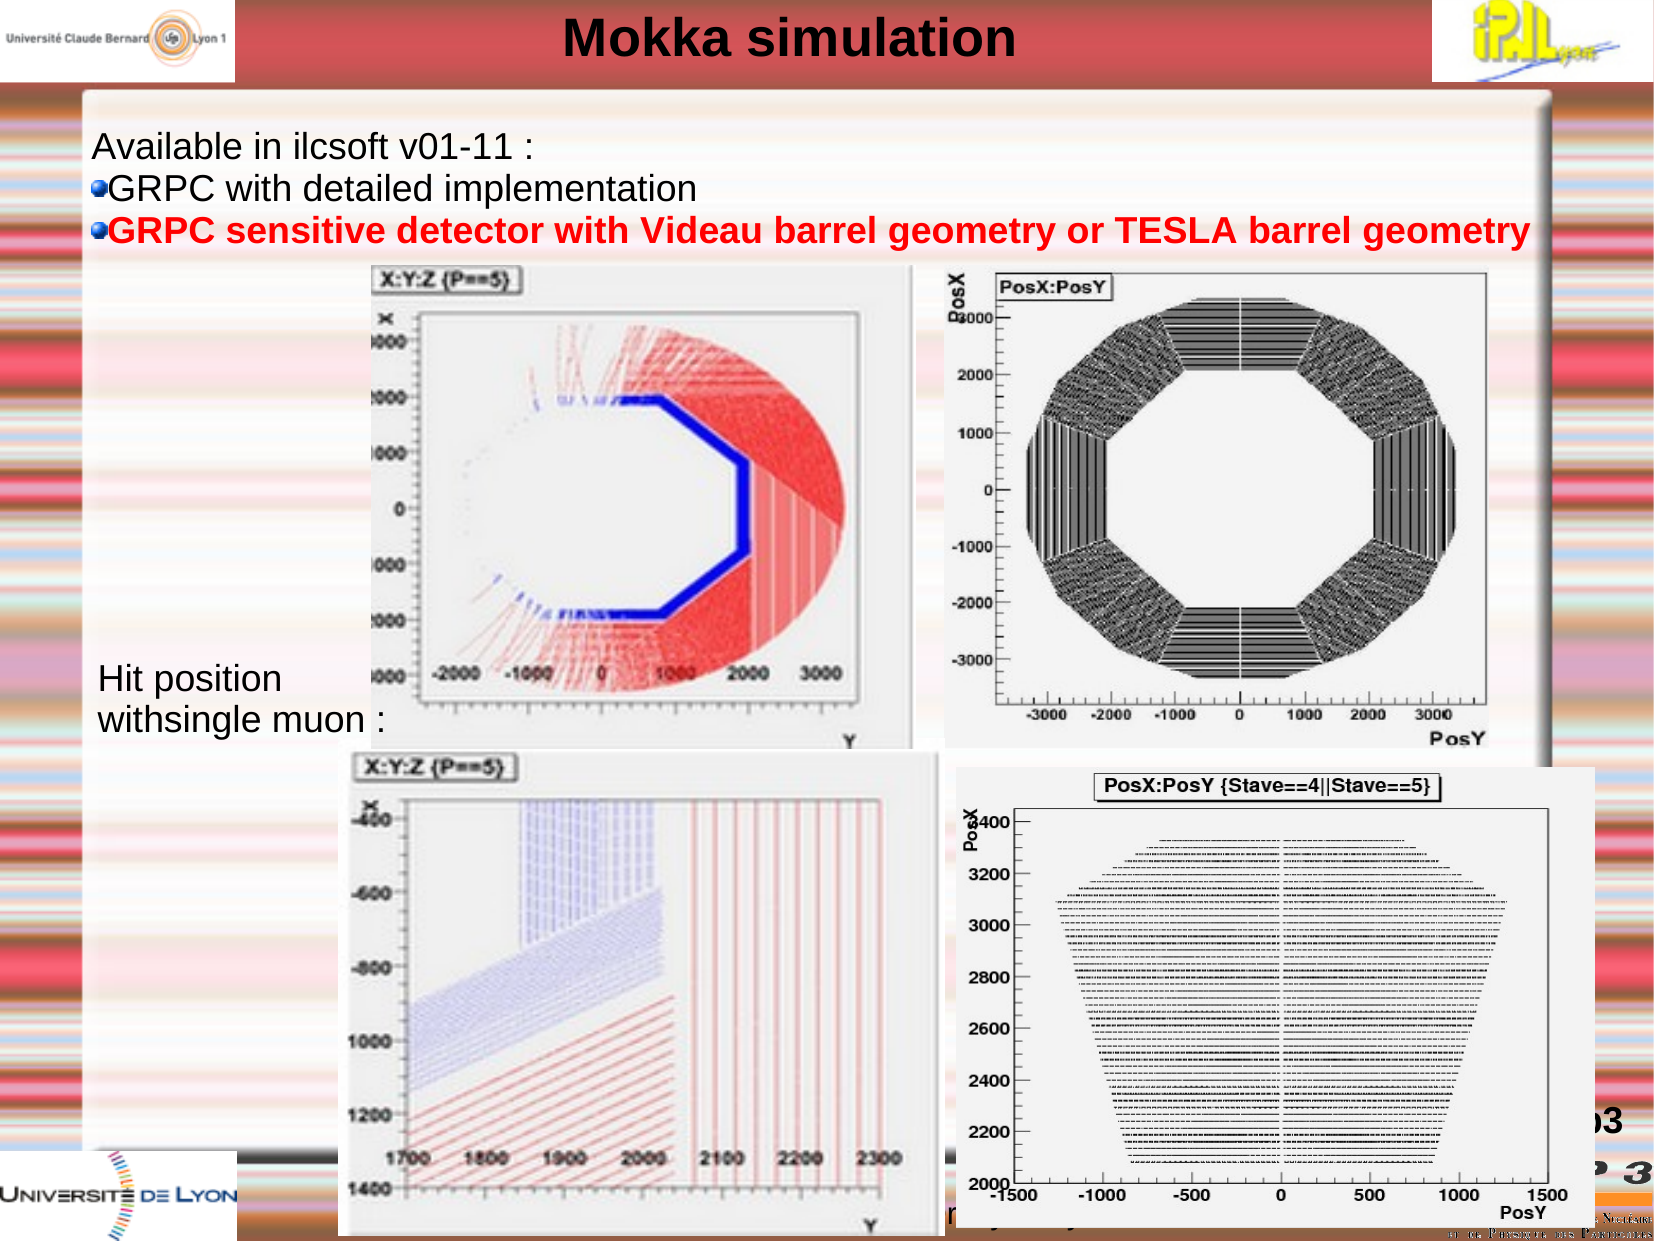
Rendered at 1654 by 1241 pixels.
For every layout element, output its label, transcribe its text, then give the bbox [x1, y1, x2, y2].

text_box Available in ilcsoft v01-11 : GRPC with detailed implementation GRPC sensitive detector with Videau barrel geometry or TESLA barrel geometry [76, 118, 1565, 261]
picture [0, 0, 1654, 1241]
text_box Hit position withsingle muon : [82, 649, 401, 749]
text_box Mokka simulation [548, 0, 1034, 89]
